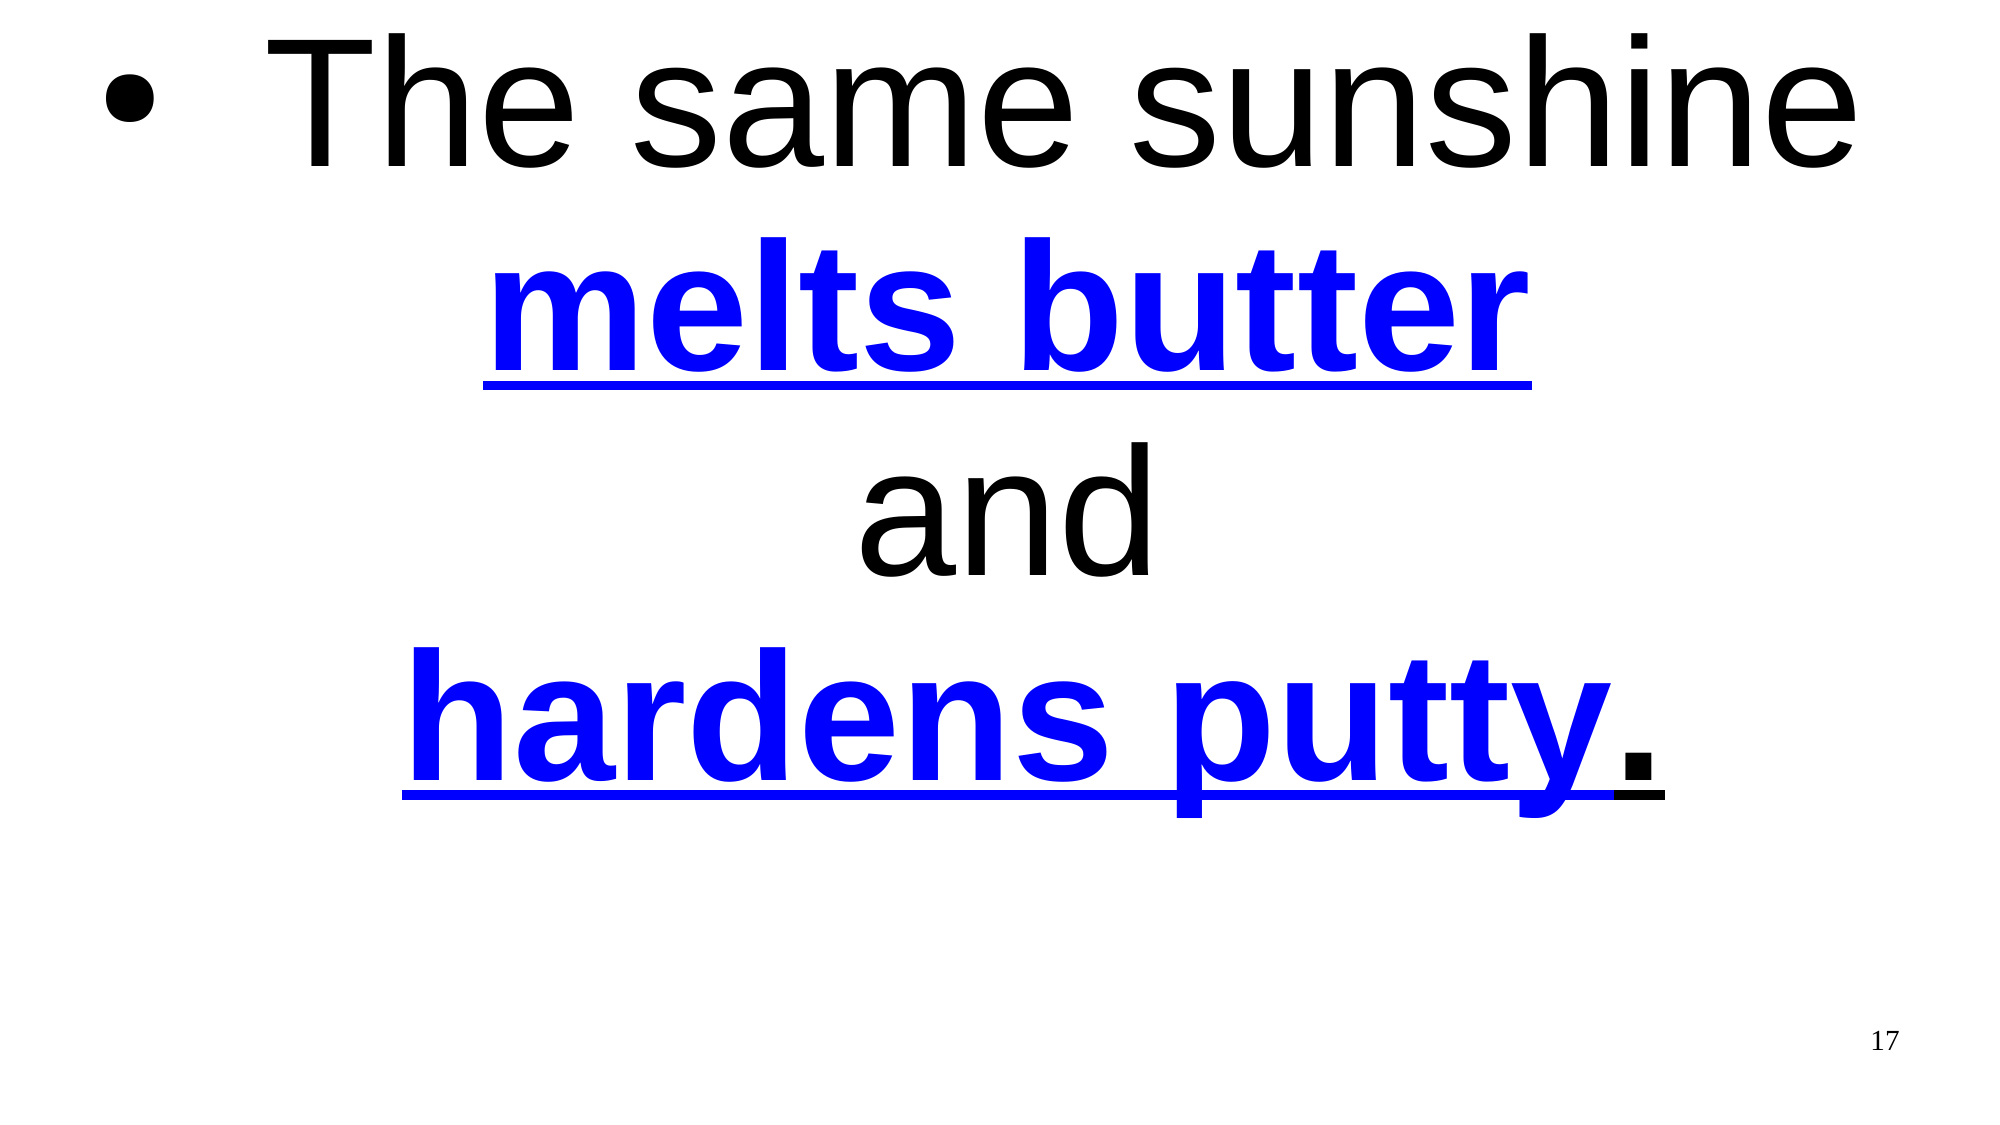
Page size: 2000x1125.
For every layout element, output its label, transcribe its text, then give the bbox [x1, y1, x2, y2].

list The same sunshine melts butter and hardens putty. [0, 0, 1996, 1123]
